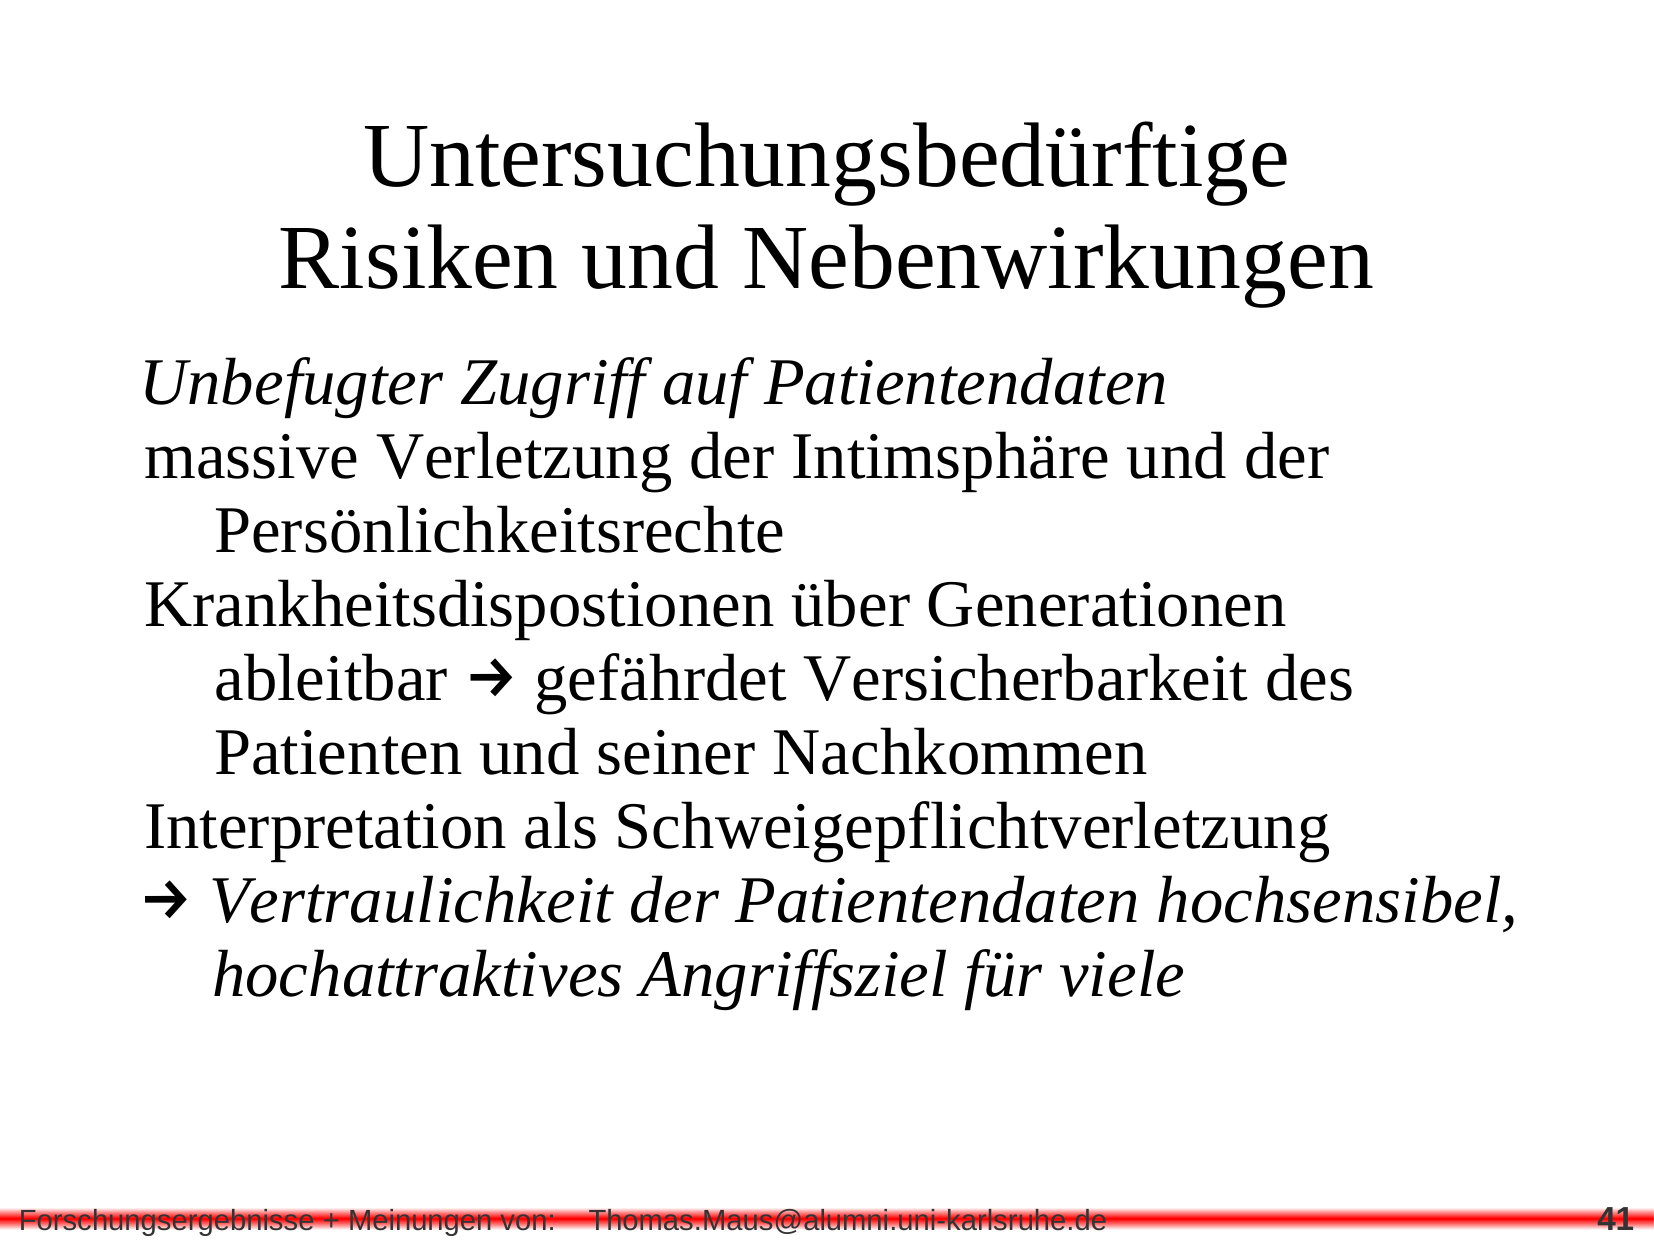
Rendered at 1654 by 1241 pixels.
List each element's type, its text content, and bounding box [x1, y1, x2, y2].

title Untersuchungsbedürftige Risiken und Nebenwirkungen [121, 95, 1534, 318]
list Unbefugter Zugriff auf Patientendaten massive Verletzung der Intimsphäre und der Persönlichkeitsrechte Krankheitsdispostionen über Generationen ableitbar → gefährdet Versicherbarkeit des Patienten und seiner Nachkommen Interpretation als Schweigepflichtverletzung → Vertraulichkeit der Patientendaten hochsensibel, hochattraktives Angriffsziel für viele [121, 344, 1534, 1188]
